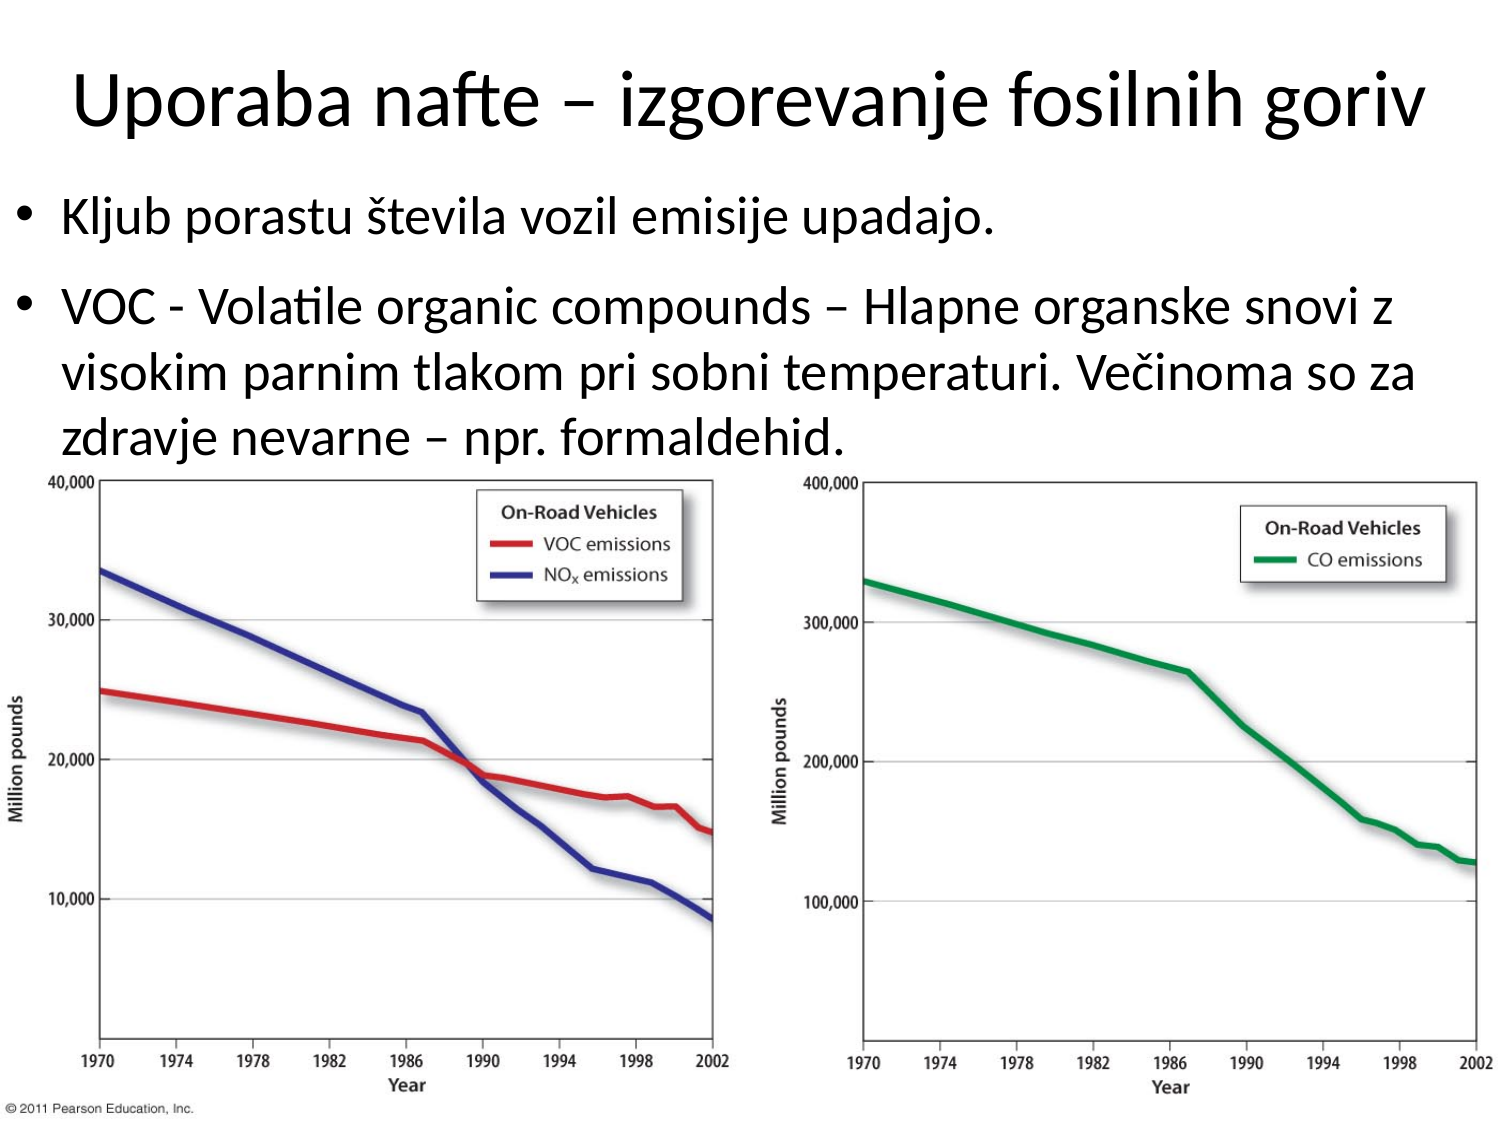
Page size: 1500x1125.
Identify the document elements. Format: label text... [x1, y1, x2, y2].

title Uporaba nafte – izgorevanje fosilnih goriv [0, 0, 1500, 172]
picture [0, 469, 1500, 1125]
list Kljub porastu števila vozil emisije upadajo. VOC - Volatile organic compounds – Hlapne organske snovi z visokim parnim tlakom pri sobni temperaturi. Večinoma so za zdravje nevarne – npr. formaldehid. [0, 172, 1500, 469]
